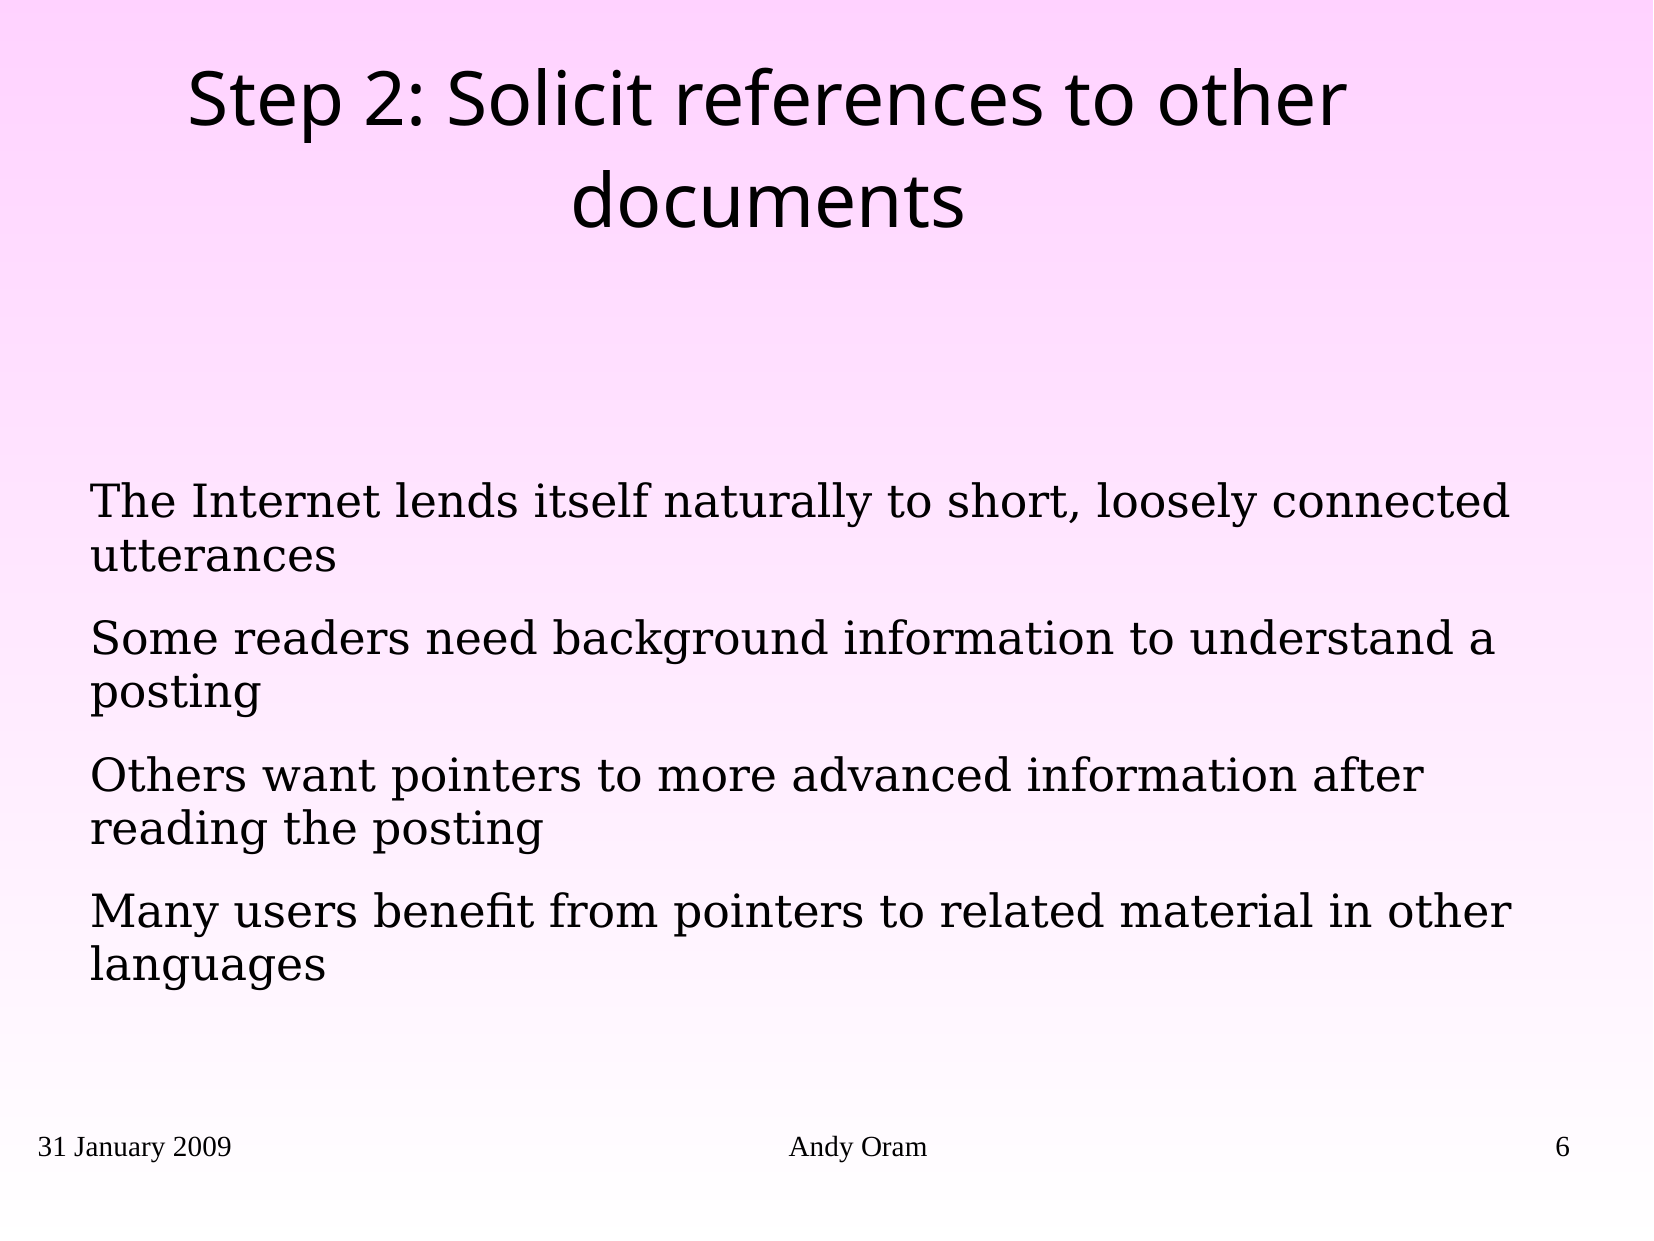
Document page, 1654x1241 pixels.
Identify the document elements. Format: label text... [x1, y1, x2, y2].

text_box Step 2: Solicit references to other documents [149, 37, 1388, 338]
text_box The Internet lends itself naturally to short, loosely connected utterances Some readers need background information to understand a posting Others want pointers to more advanced information after reading the posting Many users benefit from pointers to related material in other languages [75, 468, 1613, 1000]
